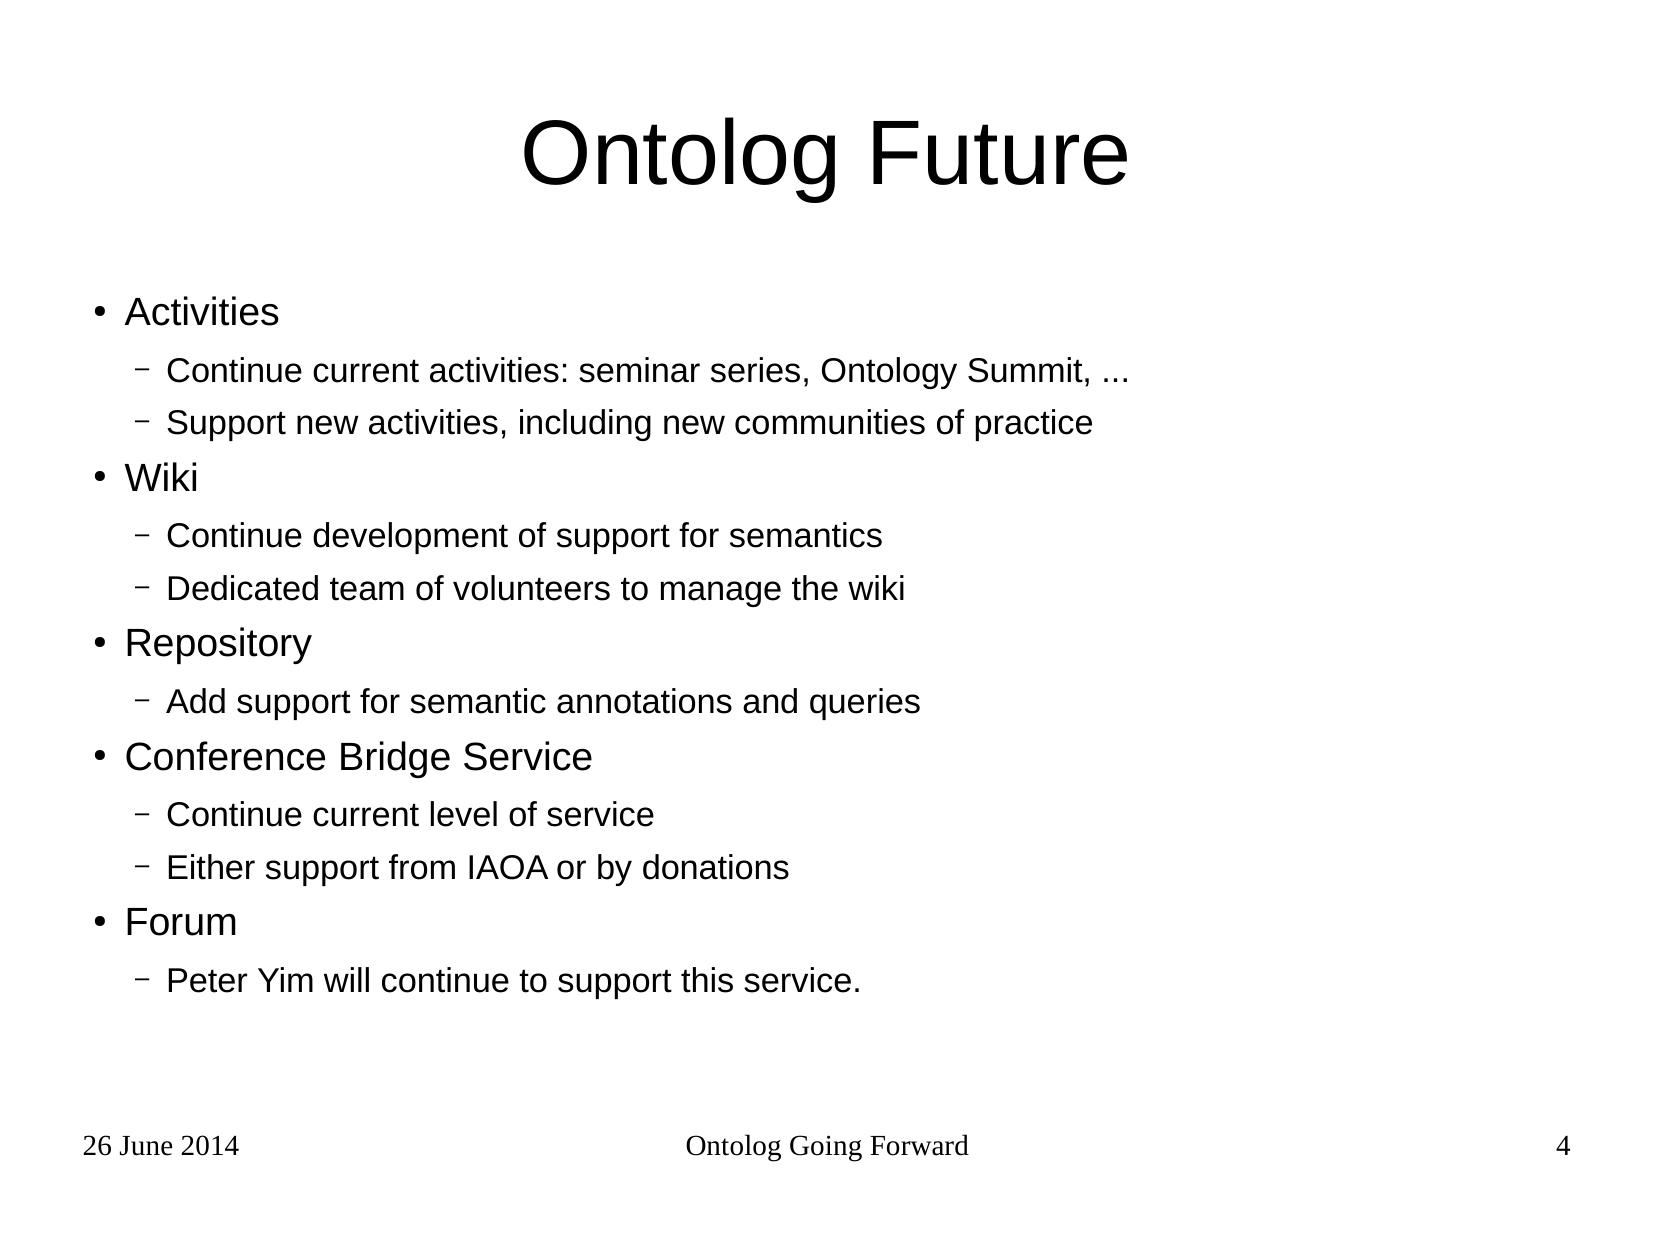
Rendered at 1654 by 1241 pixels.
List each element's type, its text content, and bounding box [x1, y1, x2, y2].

title Ontolog Future [82, 49, 1571, 257]
list Activities Continue current activities: seminar series, Ontology Summit, ... Support new activities, including new communities of practice Wiki Continue development of support for semantics Dedicated team of volunteers to manage the wiki Repository Add support for semantic annotations and queries Conference Bridge Service Continue current level of service Either support from IAOA or by donations Forum Peter Yim will continue to support this service. [82, 290, 1538, 1010]
